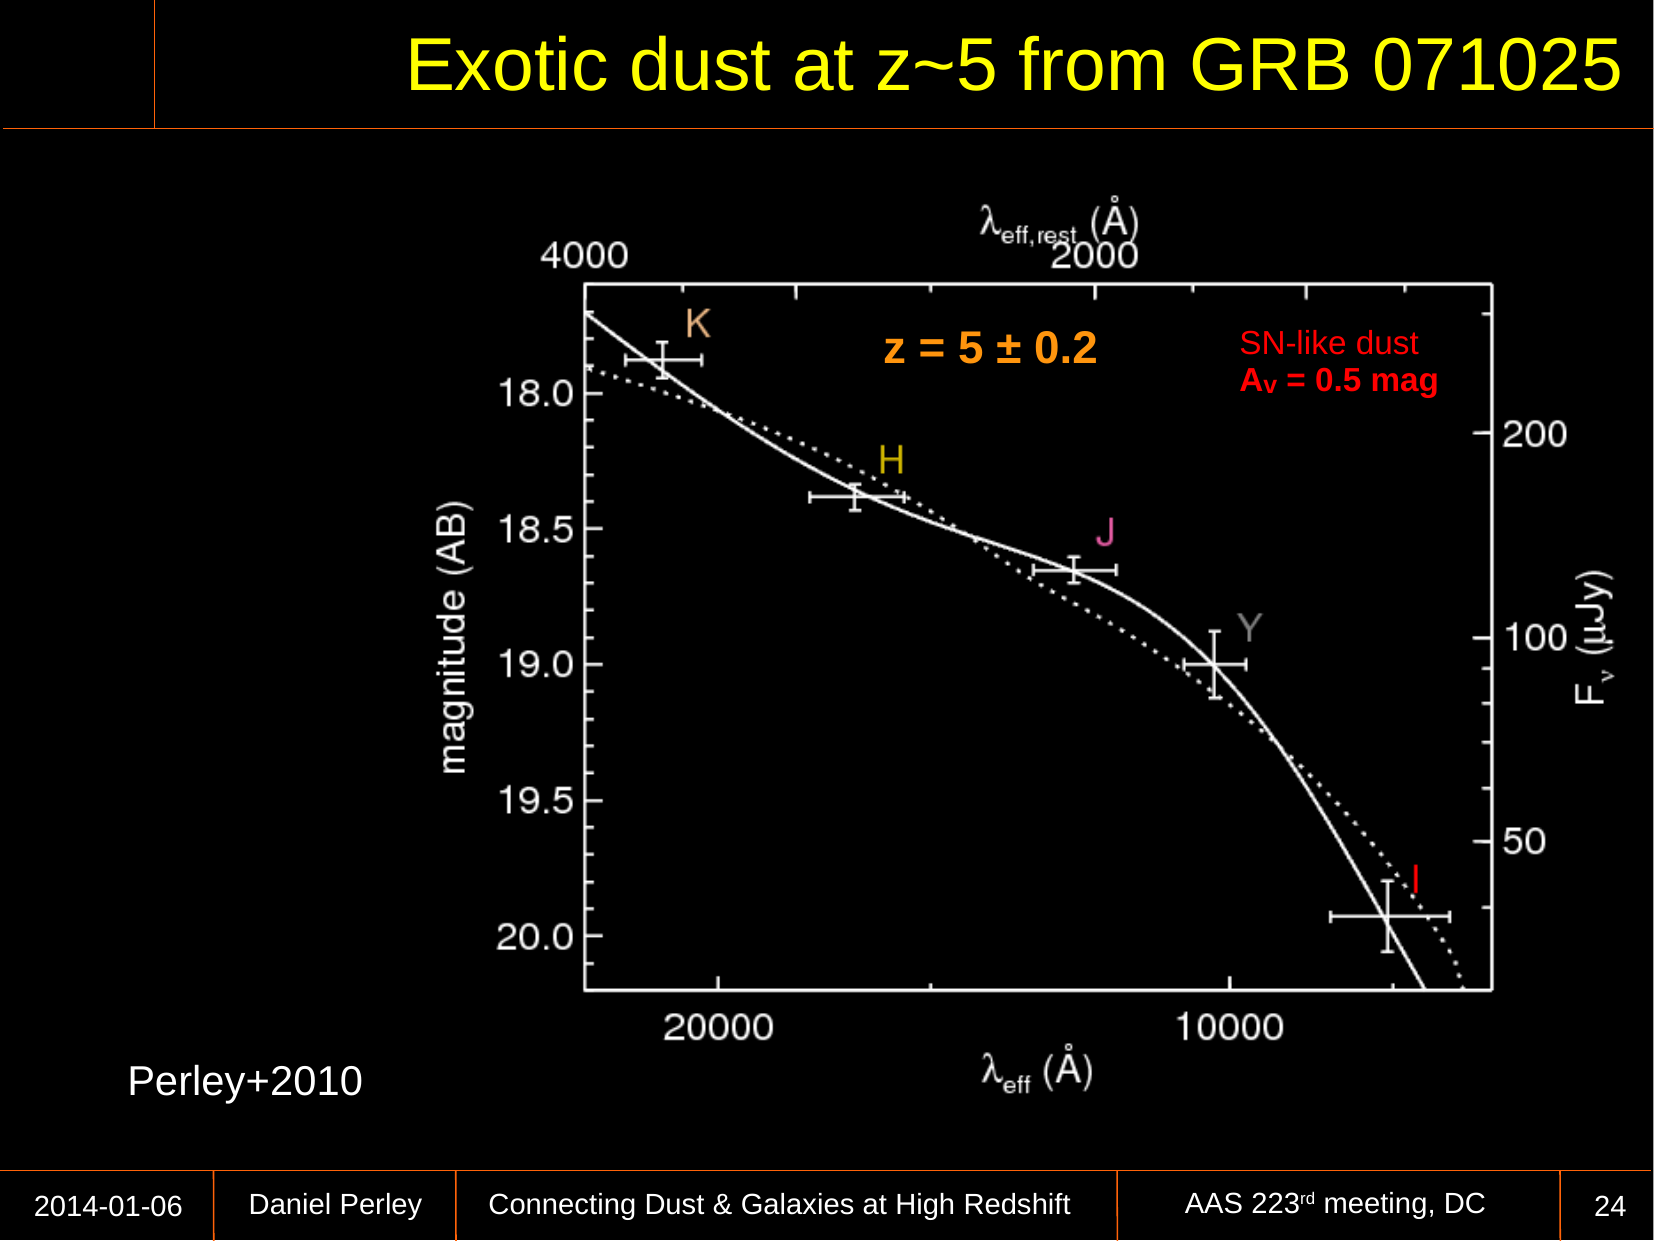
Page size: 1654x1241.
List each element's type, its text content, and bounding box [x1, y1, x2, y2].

title Exotic dust at z~5 from GRB 071025 [187, 21, 1624, 108]
text_box SN-like dust Av = 0.5 mag [1224, 317, 1482, 484]
text_box z = 5 ± 0.2 [868, 314, 1145, 381]
picture [426, 187, 1627, 1097]
text_box Perley+2010 [112, 1050, 413, 1112]
